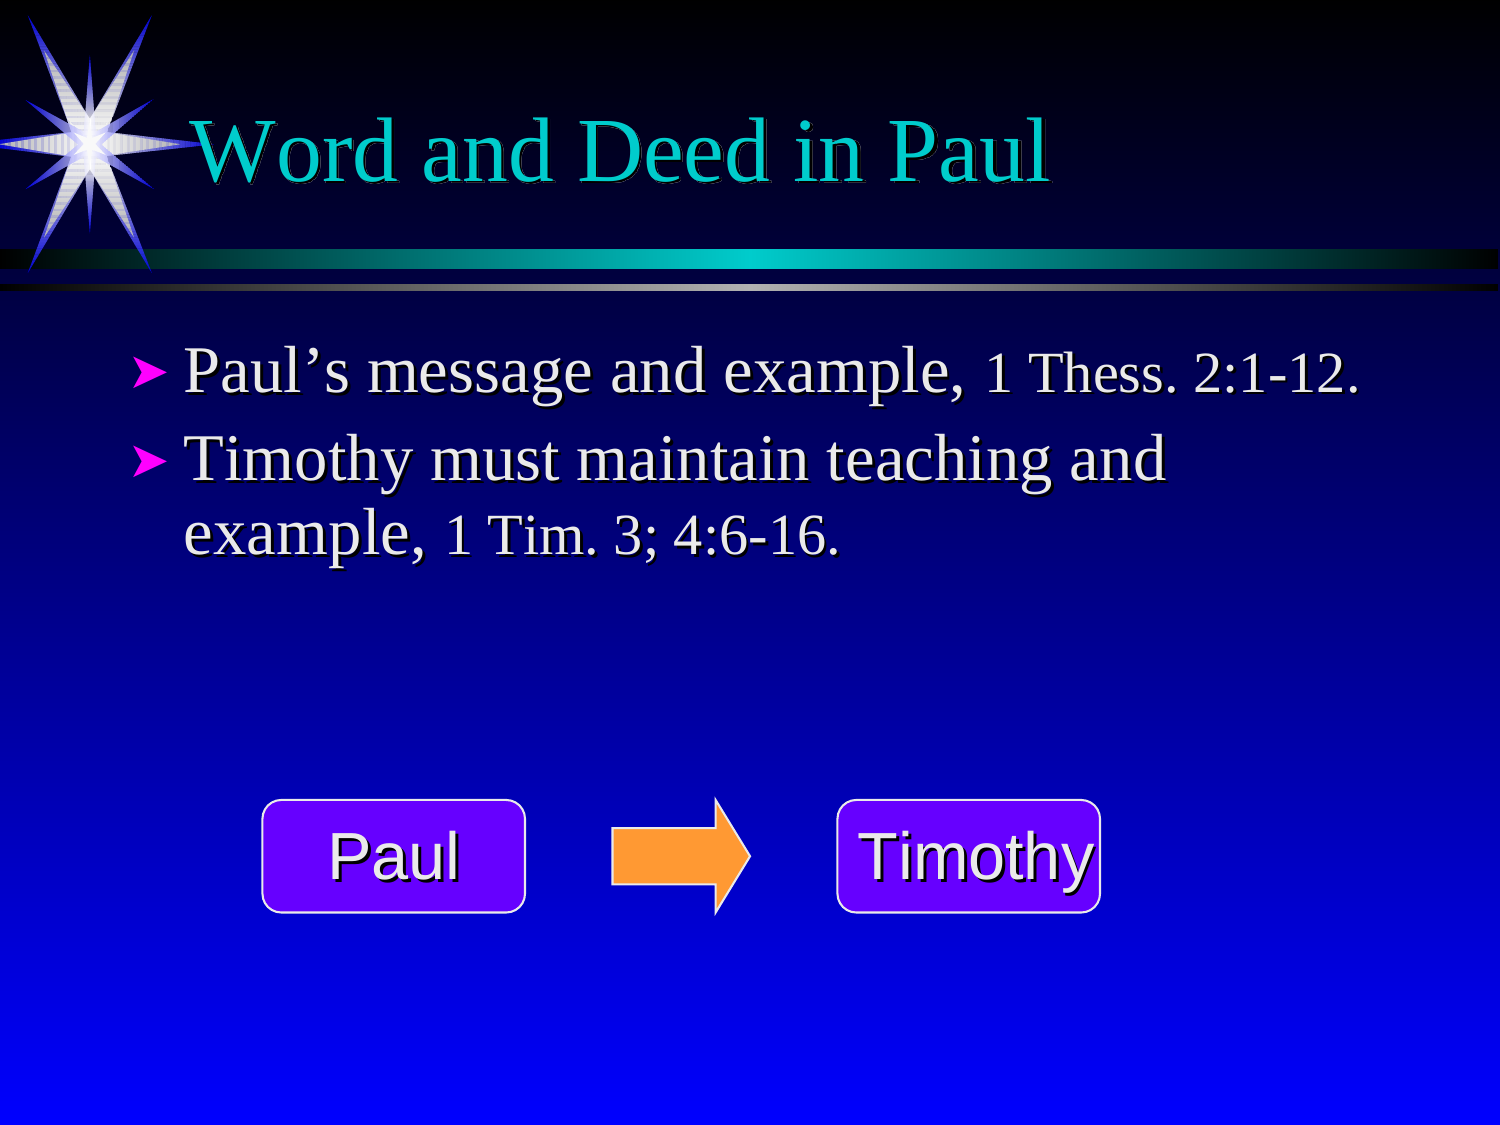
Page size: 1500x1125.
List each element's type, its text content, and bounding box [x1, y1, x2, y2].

title Word and Deed in Paul [174, 56, 1500, 244]
text_box [612, 799, 751, 913]
text_box you [40, 233, 52, 239]
text_box Timothy [837, 799, 1101, 913]
list Paul’s message and example, 1 Thess. 2:1-12. Timothy must maintain teaching and example, 1 Tim. 3; 4:6-16. [112, 324, 1388, 1001]
text_box you [127, 233, 139, 239]
text_box Paul [262, 799, 526, 913]
